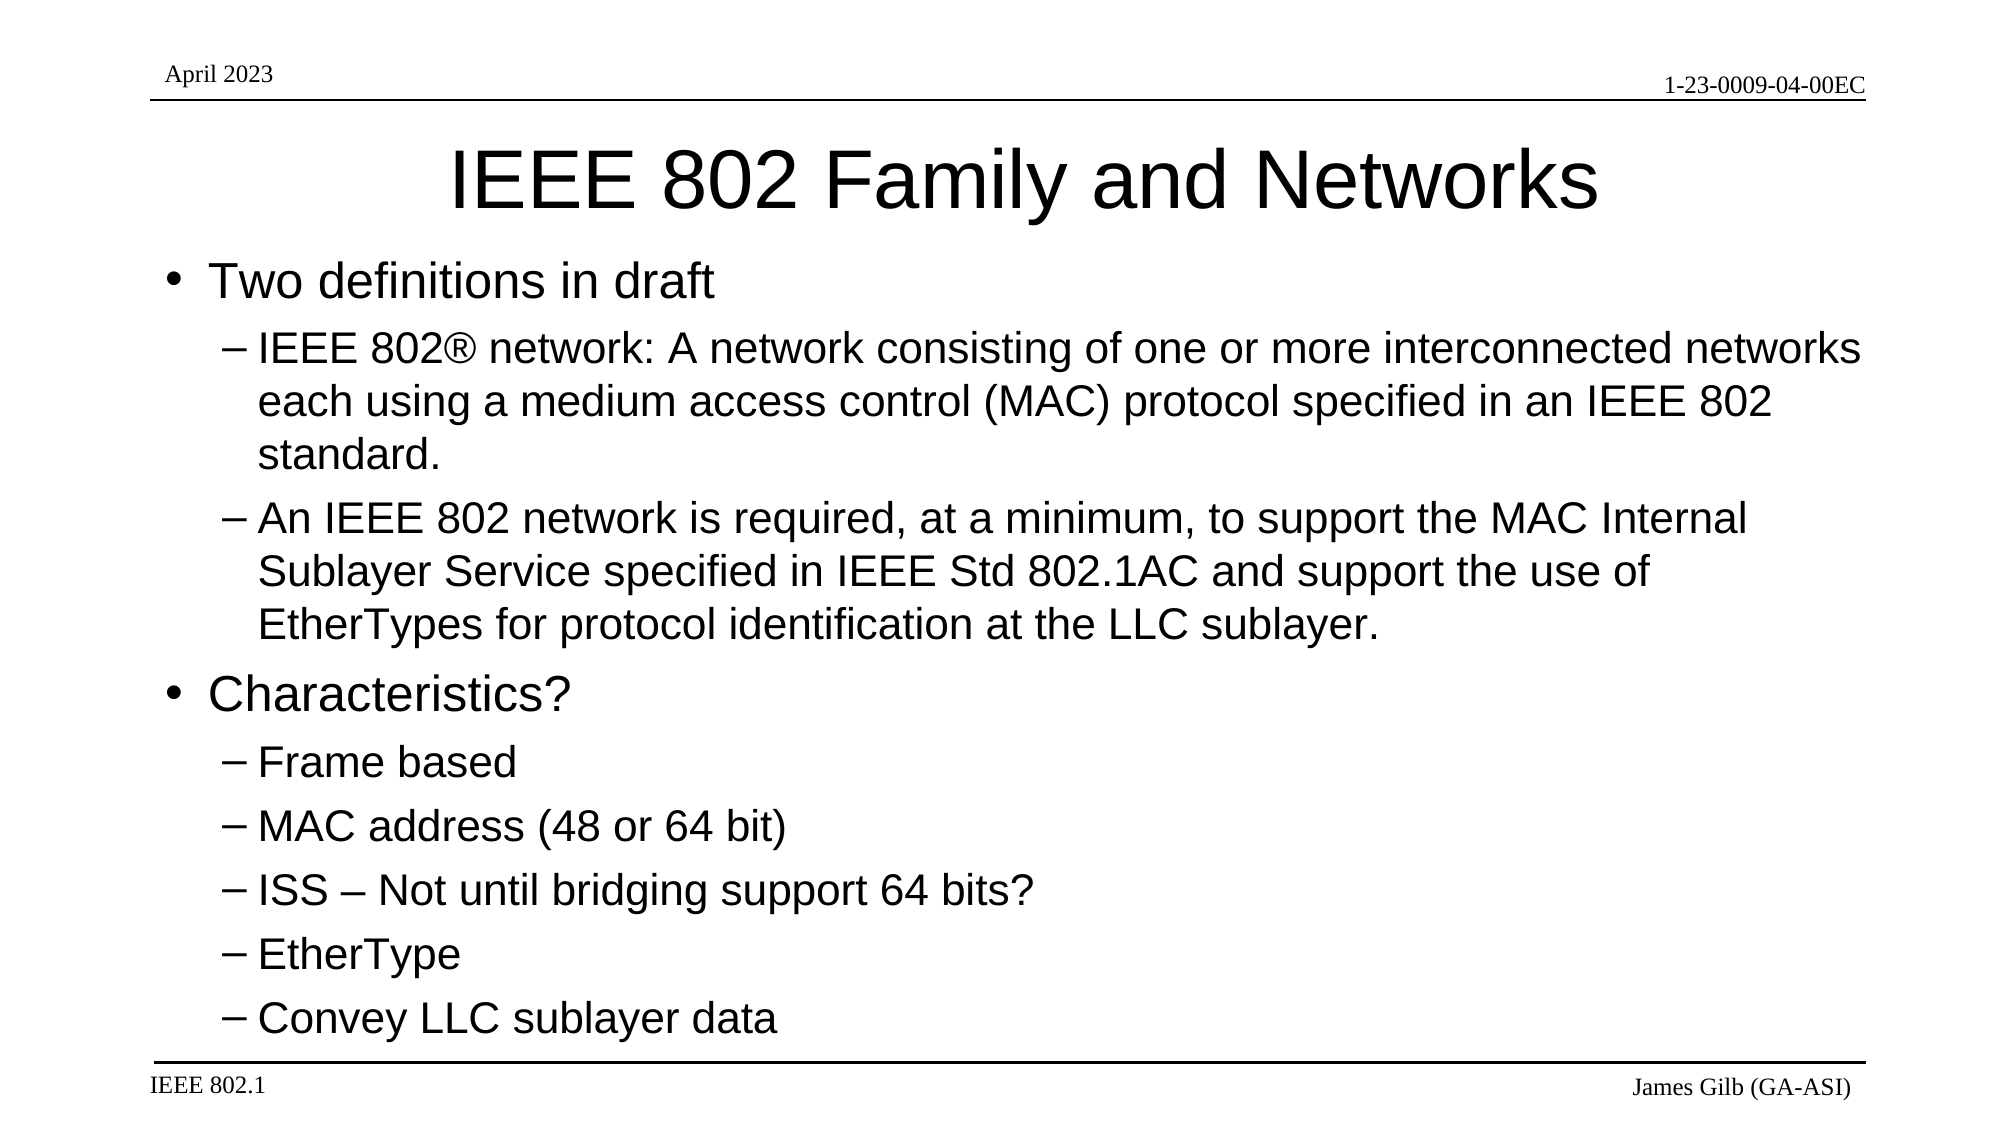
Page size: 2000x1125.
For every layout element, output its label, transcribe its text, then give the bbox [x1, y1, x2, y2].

list Two definitions in draft IEEE 802® network: A network consisting of one or more interconnected networks each using a medium access control (MAC) protocol specified in an IEEE 802 standard. An IEEE 802 network is required, at a minimum, to support the MAC Internal Sublayer Service specified in IEEE Std 802.1AC and support the use of EtherTypes for protocol identification at the LLC sublayer. Characteristics? Frame based MAC address (48 or 64 bit) ISS – Not until bridging support 64 bits? EtherType Convey LLC sublayer data [150, 239, 1900, 1051]
title IEEE 802 Family and Networks [149, 112, 1900, 238]
